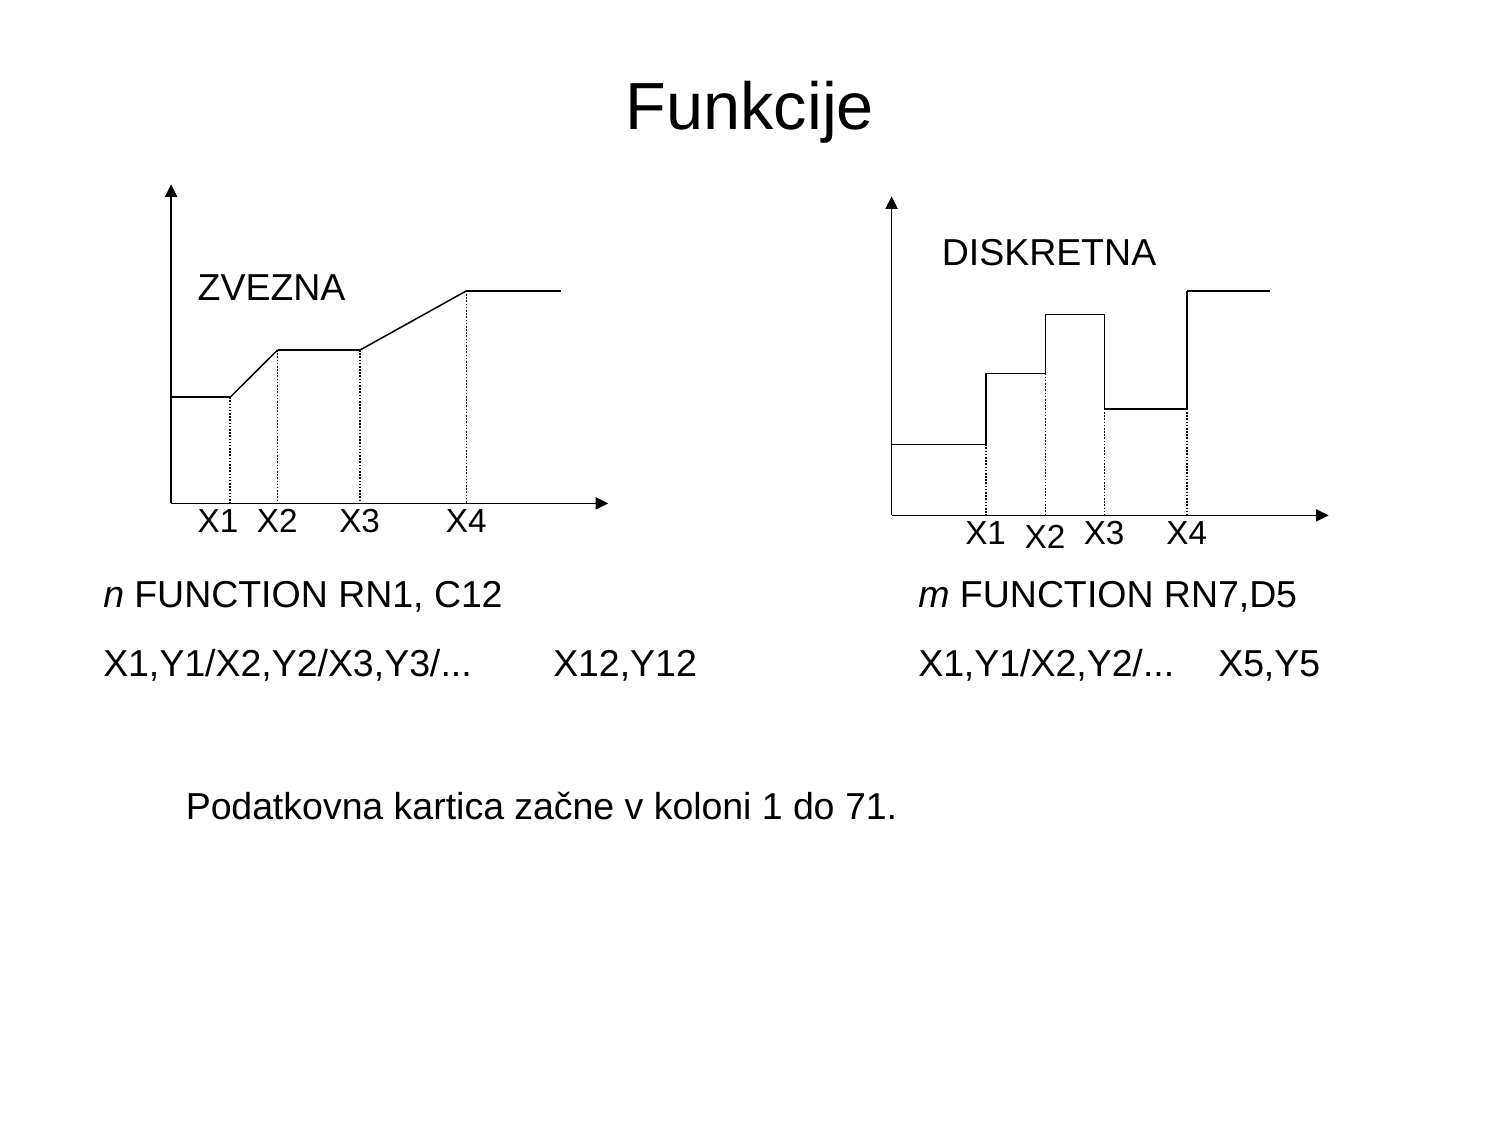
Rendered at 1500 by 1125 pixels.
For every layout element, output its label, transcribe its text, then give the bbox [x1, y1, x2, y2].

text_box DISKRETNA [927, 219, 1188, 281]
text_box X2 [242, 491, 313, 548]
text_box X4 [1151, 503, 1223, 559]
title Funkcije [75, 45, 1426, 161]
text_box ZVEZNA [183, 255, 396, 316]
text_box Podatkovna kartica začne v koloni 1 do 71. [171, 774, 1424, 836]
text_box X1 [950, 503, 1022, 559]
text_box X1 [183, 491, 242, 548]
text_box X3 [1068, 503, 1140, 559]
text_box X4 [430, 491, 502, 548]
text_box X3 [324, 491, 396, 548]
text_box n FUNCTION RN1, C12 X1,Y1/X2,Y2/X3,Y3/... X12,Y12 [88, 562, 727, 692]
text_box m FUNCTION RN7,D5 X1,Y1/X2,Y2/... X5,Y5 [903, 562, 1436, 692]
text_box X2 [1009, 507, 1081, 562]
